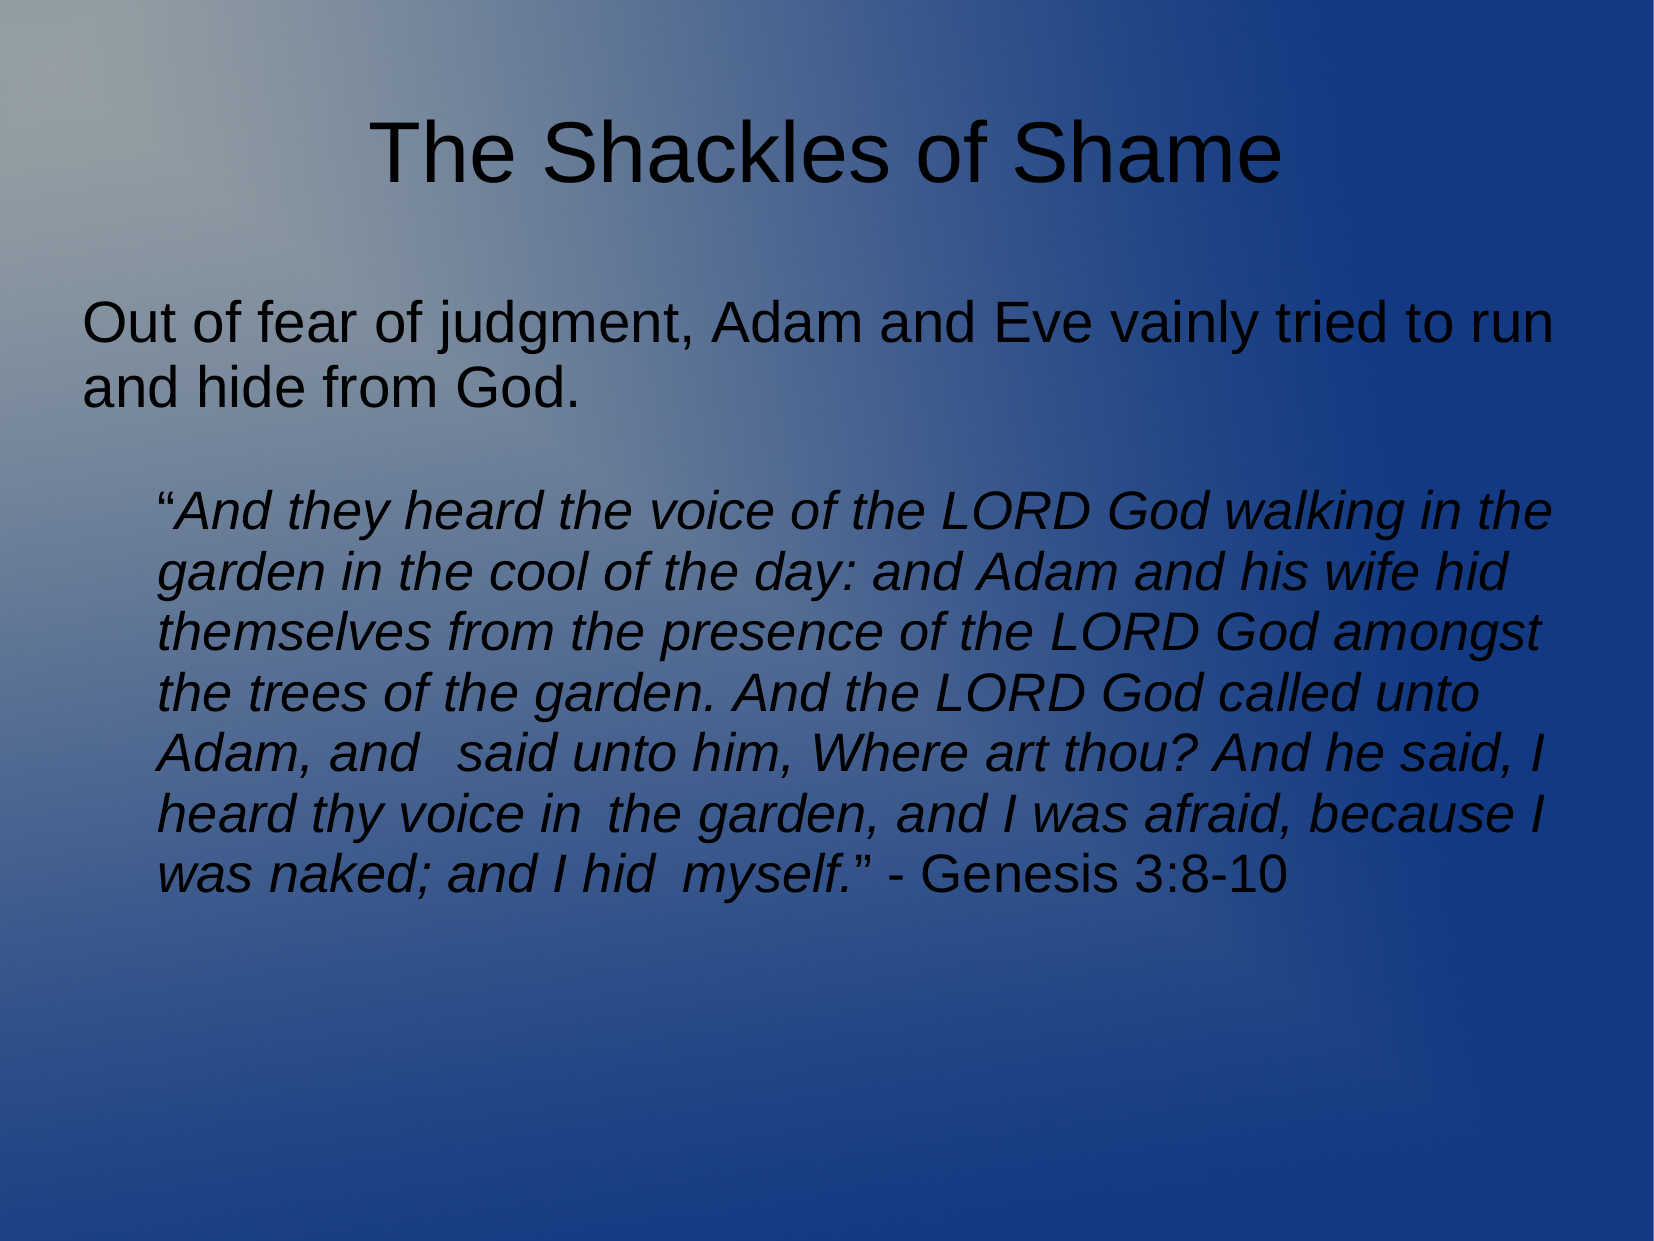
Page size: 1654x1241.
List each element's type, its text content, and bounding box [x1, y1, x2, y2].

subtitle Out of fear of judgment, Adam and Eve vainly tried to run and hide from God. “And they heard the voice of the LORD God walking in the garden in the cool of the day: and Adam and his wife hid themselves from the presence of the LORD God amongst the trees of the garden. And the LORD God called unto Adam, and said unto him, Where art thou? And he said, I heard thy voice in the garden, and I was afraid, because I was naked; and I hid myself.” - Genesis 3:8-10 [82, 290, 1571, 1241]
picture [0, 0, 1654, 1241]
title The Shackles of Shame [82, 49, 1571, 257]
